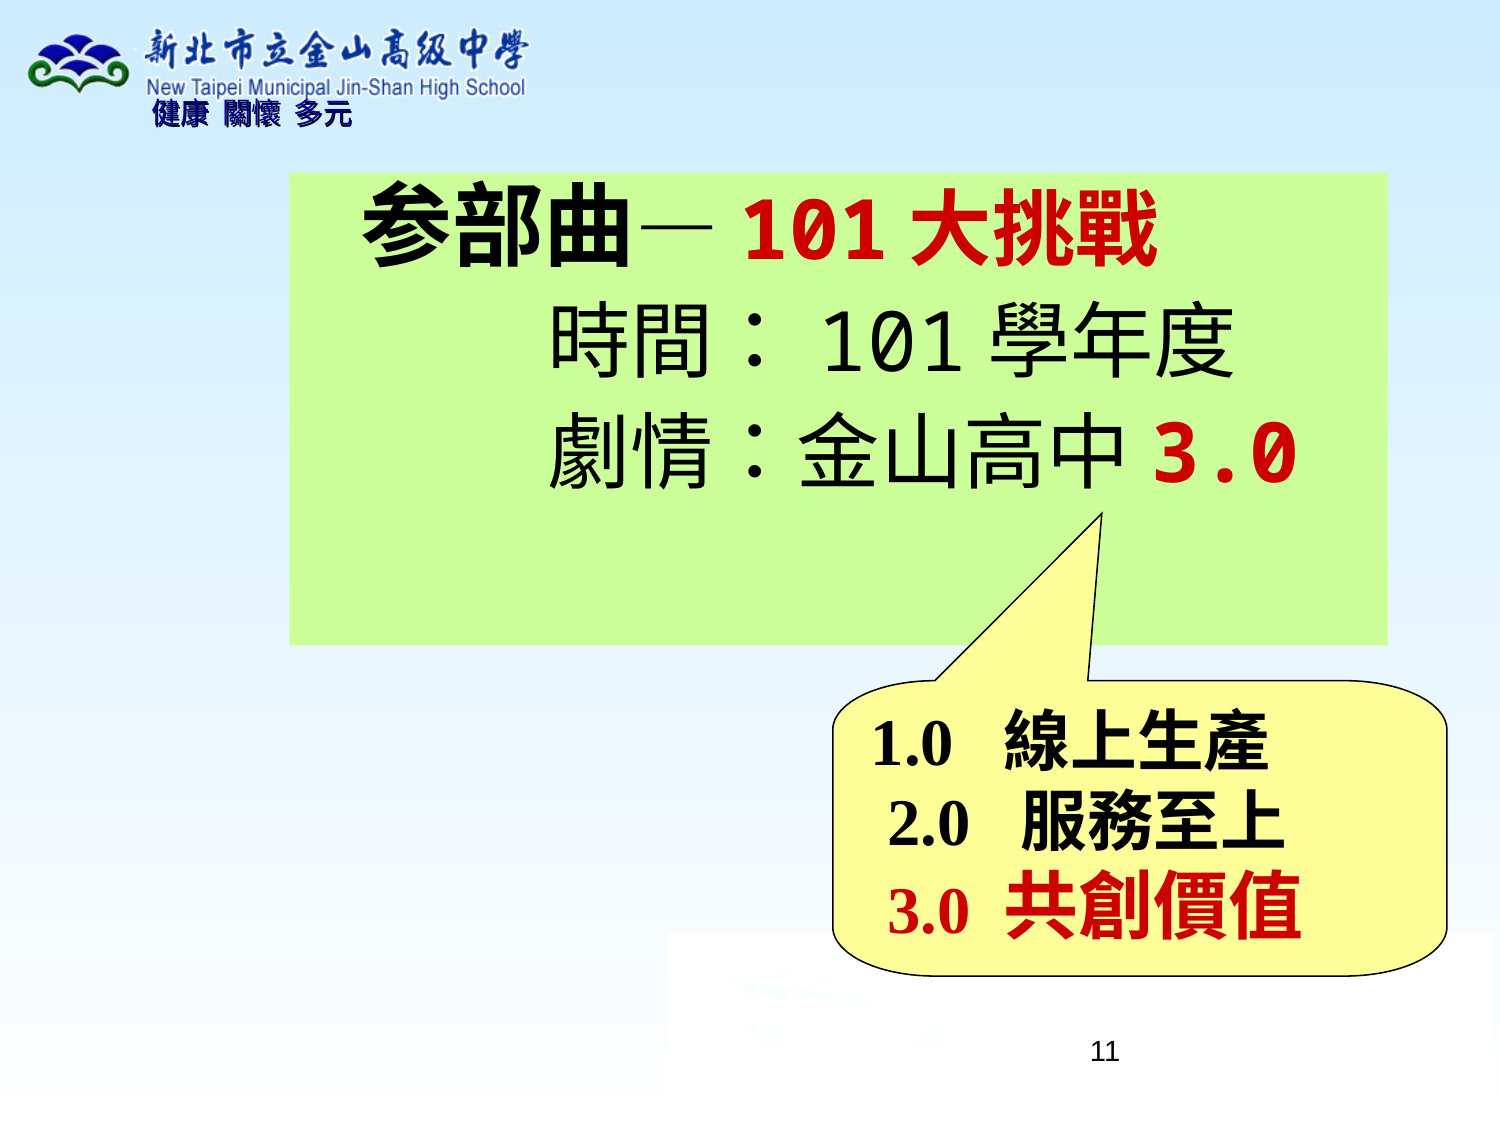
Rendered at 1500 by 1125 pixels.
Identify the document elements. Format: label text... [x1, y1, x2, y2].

text_box [1074, 1024, 1426, 1103]
text_box 1.0 線上生產 2.0 服務至上 3.0 共創價值 [832, 513, 1447, 977]
list 参部曲—101大挑戰 時間：101學年度 劇情：金山高中3.0 [289, 172, 1388, 646]
